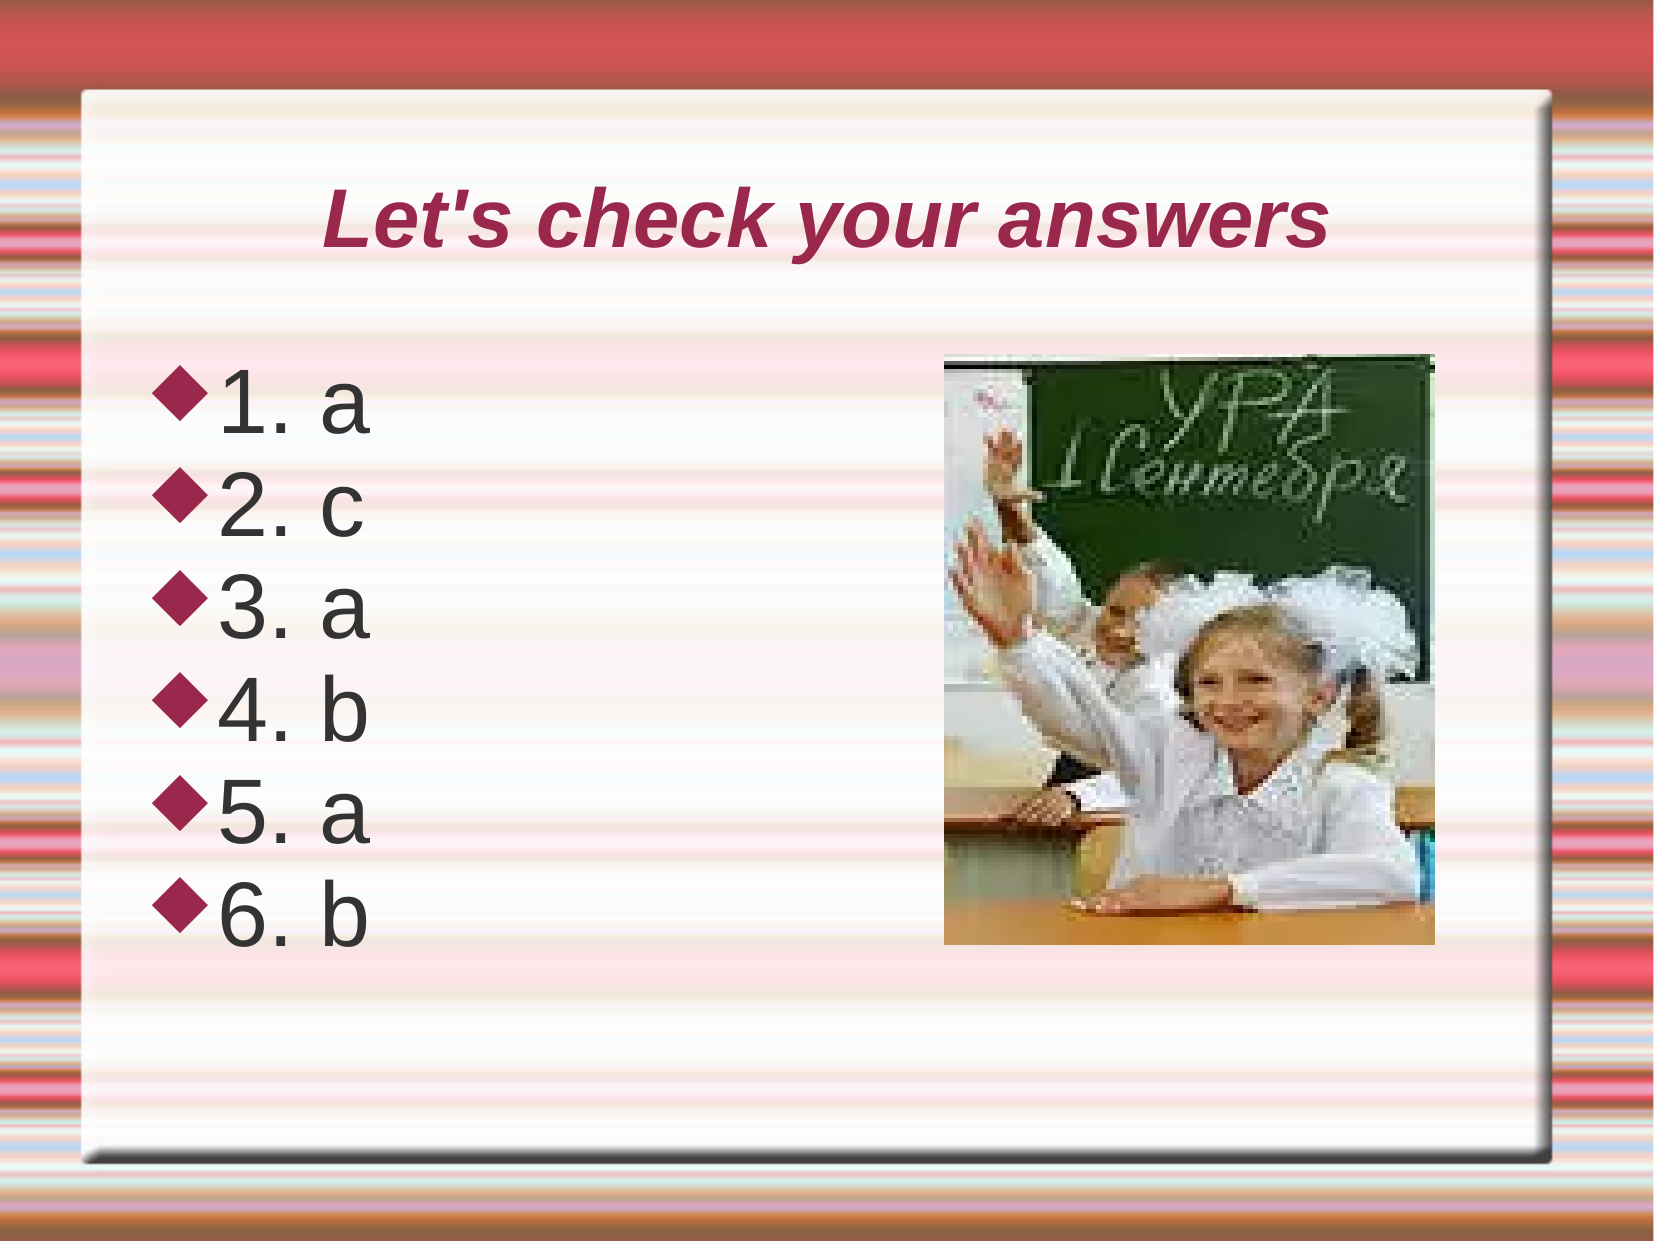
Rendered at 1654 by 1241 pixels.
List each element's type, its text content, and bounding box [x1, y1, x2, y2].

list 1. a 2. c 3. a 4. b 5. a 6. b [134, 350, 1516, 1133]
title Let's check your answers [121, 114, 1534, 322]
picture [0, 0, 1654, 1241]
